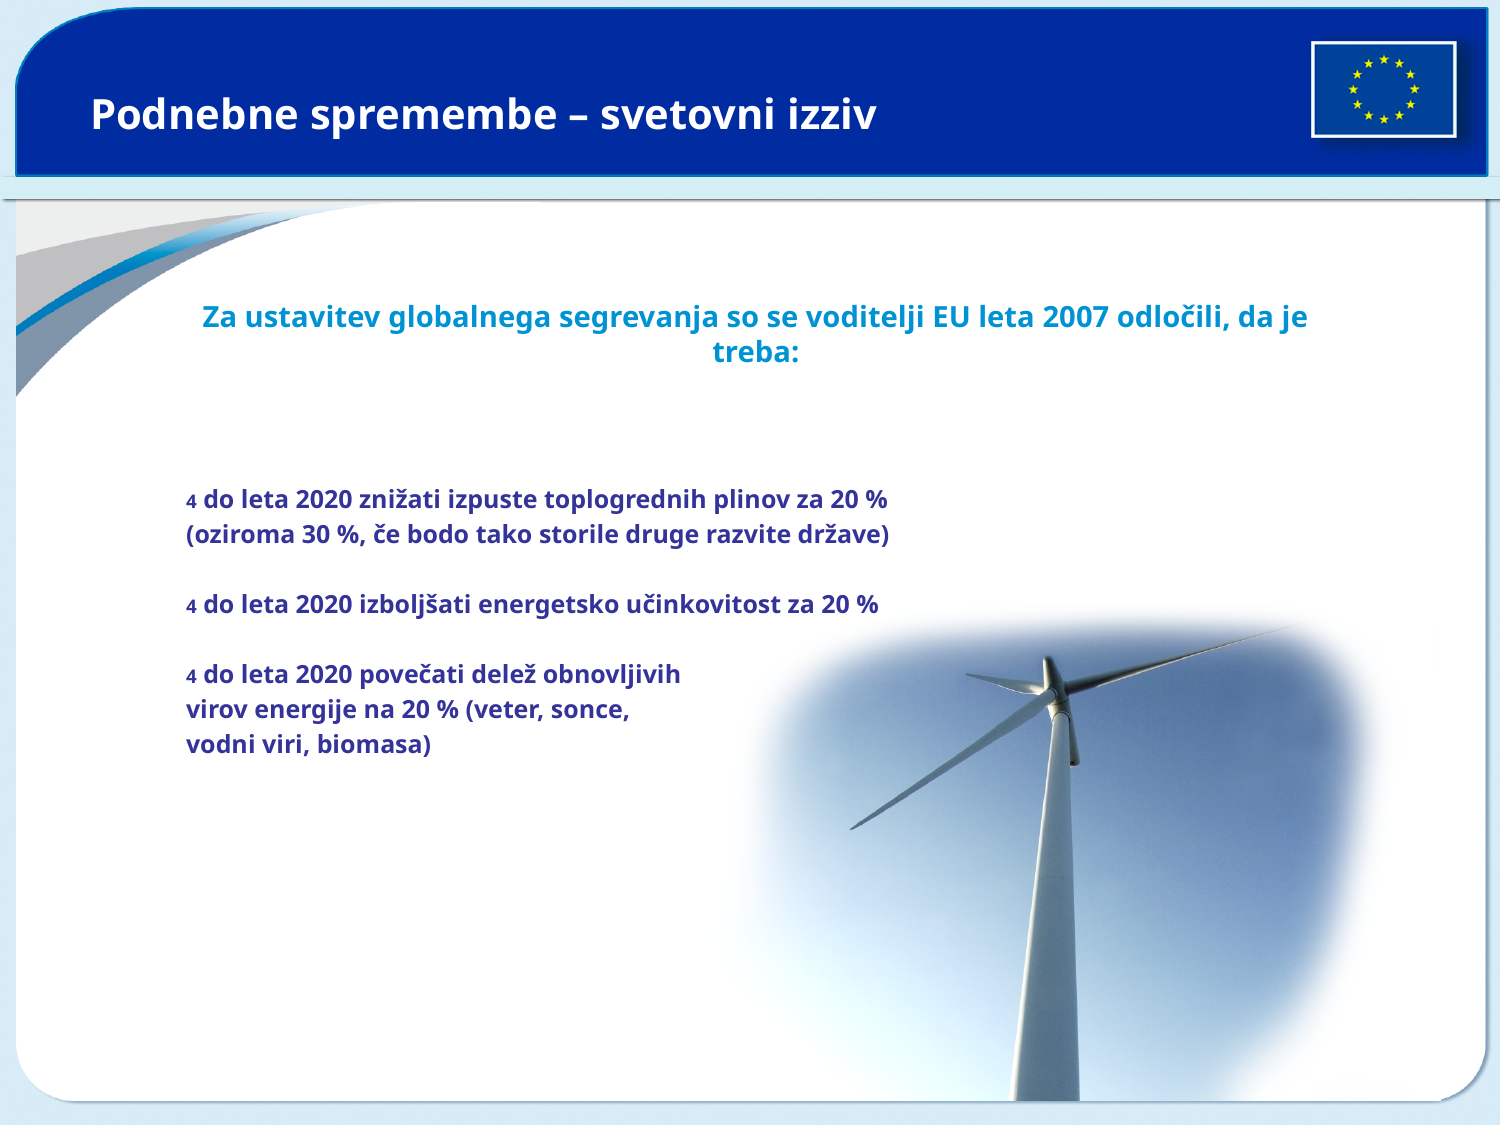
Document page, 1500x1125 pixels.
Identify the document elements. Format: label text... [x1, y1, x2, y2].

title Podnebne spremembe – svetovni izziv [75, 19, 1294, 207]
subtitle Za ustavitev globalnega segrevanja so se voditelji EU leta 2007 odločili, da je treba: 4 do leta 2020 znižati izpuste toplogrednih plinov za 20 % (oziroma 30 %, če bodo tako storile druge razvite države) 4 do leta 2020 izboljšati energetsko učinkovitost za 20 % 4 do leta 2020 povečati delež obnovljivih virov energije na 20 % (veter, sonce, vodni viri, biomasa) [171, 290, 1341, 953]
picture [0, 0, 1500, 1125]
